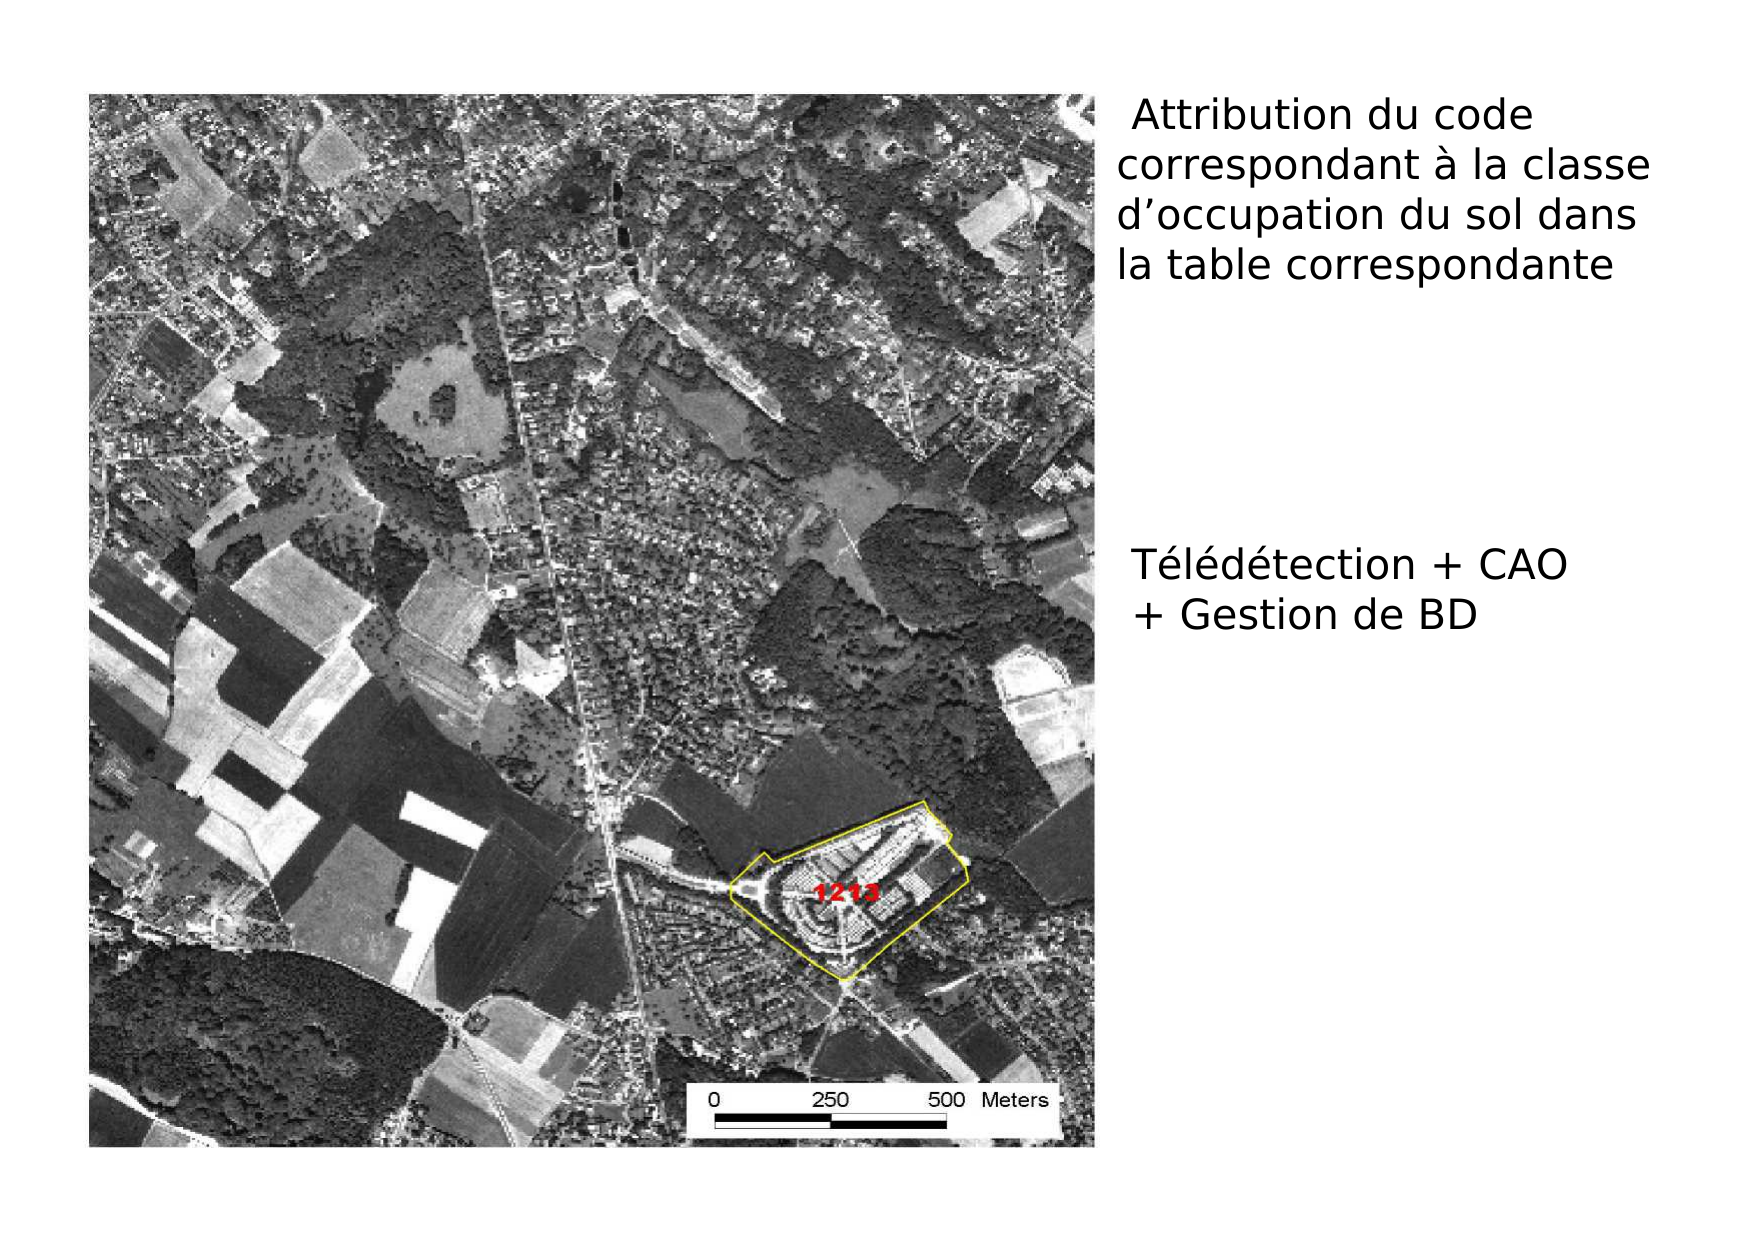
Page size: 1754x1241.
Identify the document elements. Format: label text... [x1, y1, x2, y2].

picture [59, 59, 1133, 1182]
text_box Attribution du code correspondant à la classe d’occupation du sol dans la table correspondante Télédétection + CAO + Gestion de BD [1101, 80, 1695, 646]
